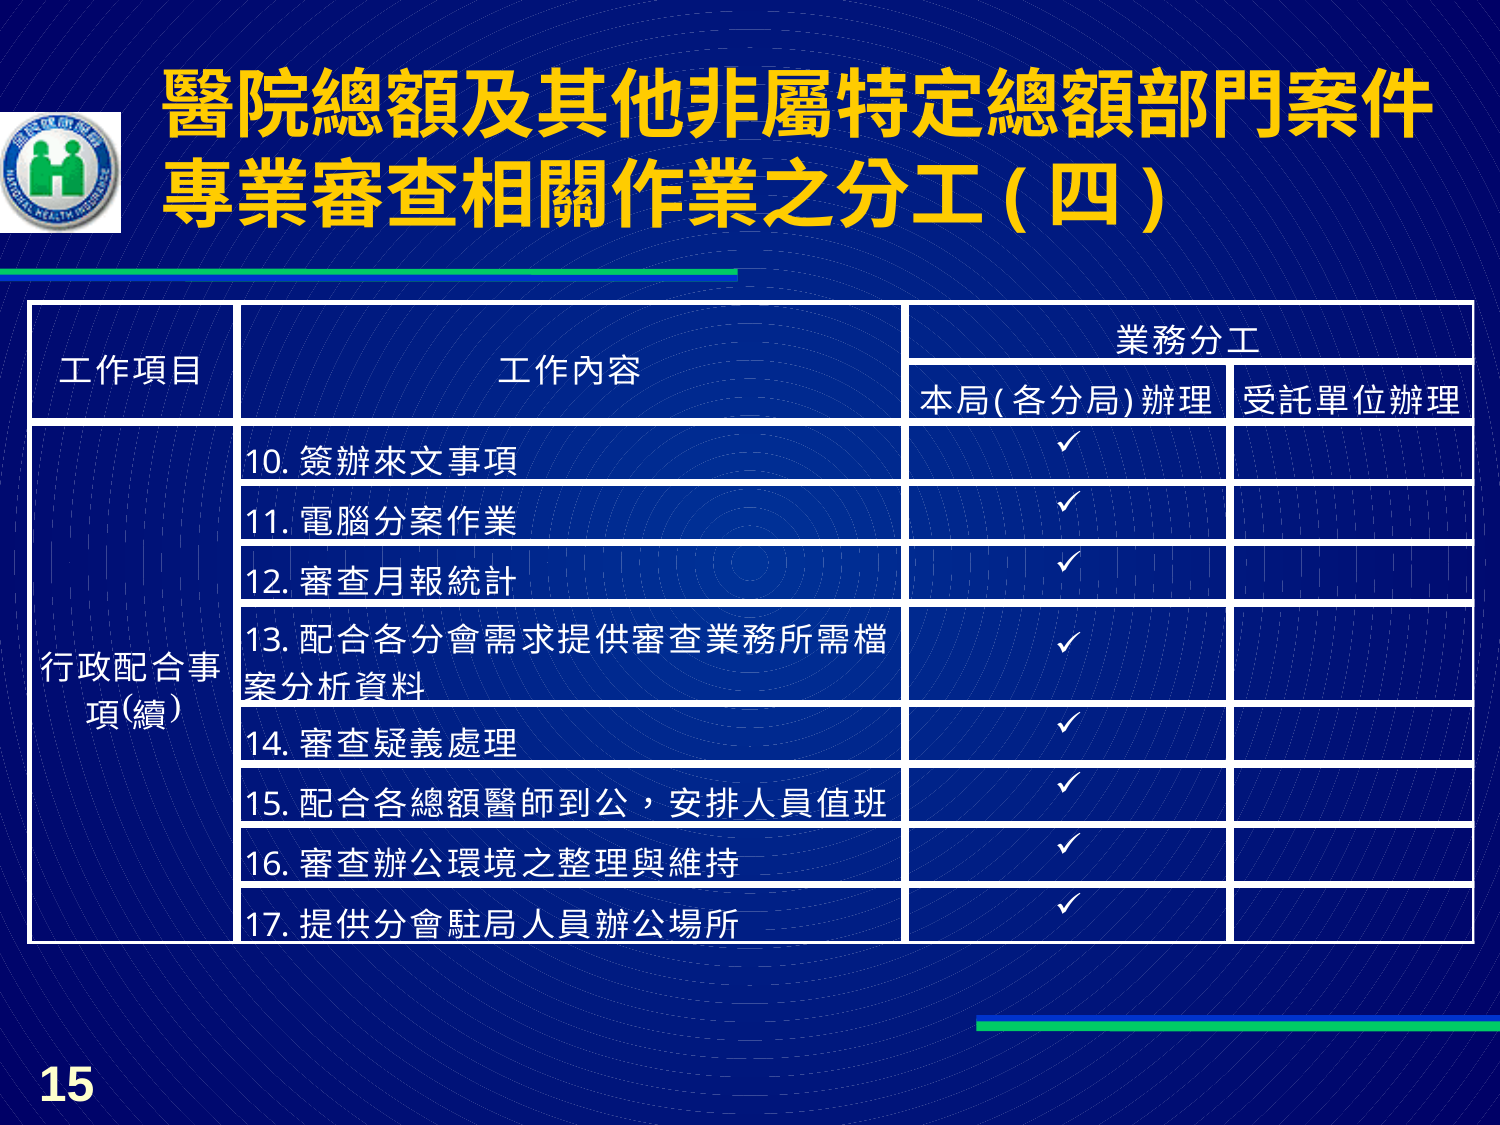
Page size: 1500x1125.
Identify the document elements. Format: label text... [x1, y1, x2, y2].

text_box [23, 1043, 337, 1119]
chart [27, 299, 1478, 947]
title 醫院總額及其他非屬特定總額部門案件 專業審查相關作業之分工(四) [145, 48, 1500, 244]
